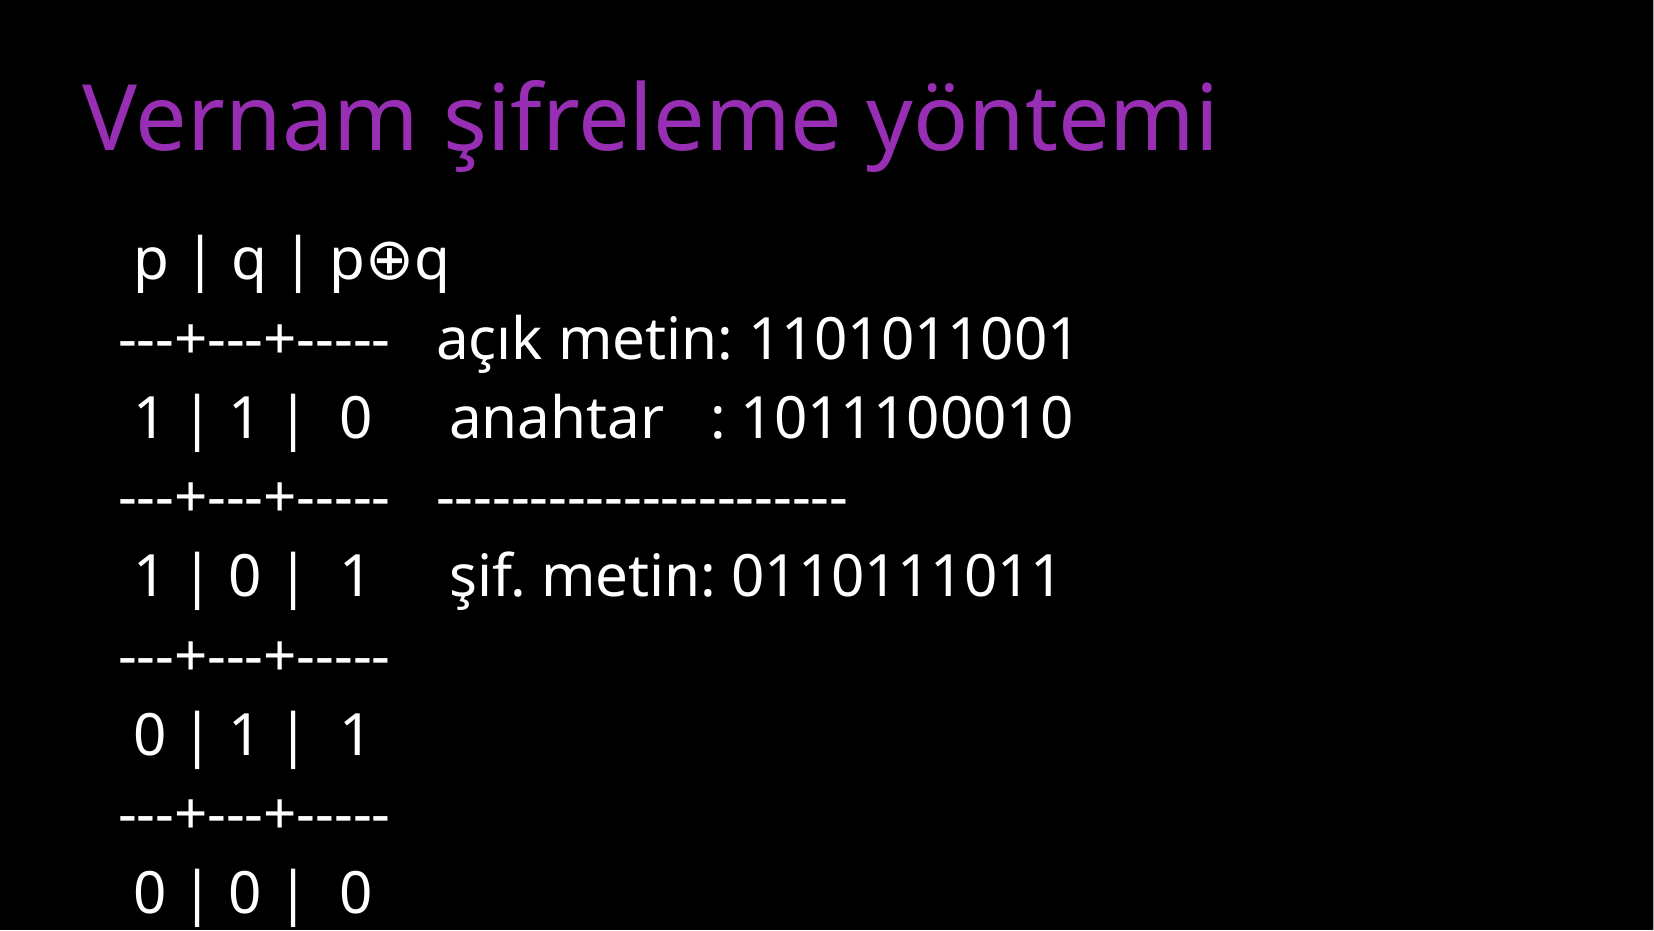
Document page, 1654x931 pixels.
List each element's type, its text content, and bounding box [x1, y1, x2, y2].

title Vernam şifreleme yöntemi [82, 37, 1571, 193]
subtitle p | q | p⊕q ---+---+----- açık metin: 1101011001 1 | 1 | 0 anahtar : 1011100010 ---+---+----- ---------------------- 1 | 0 | 1 şif. metin: 0110111011 ---+---+----- 0 | 1 | 1 ---+---+----- 0 | 0 | 0 [82, 217, 1571, 833]
